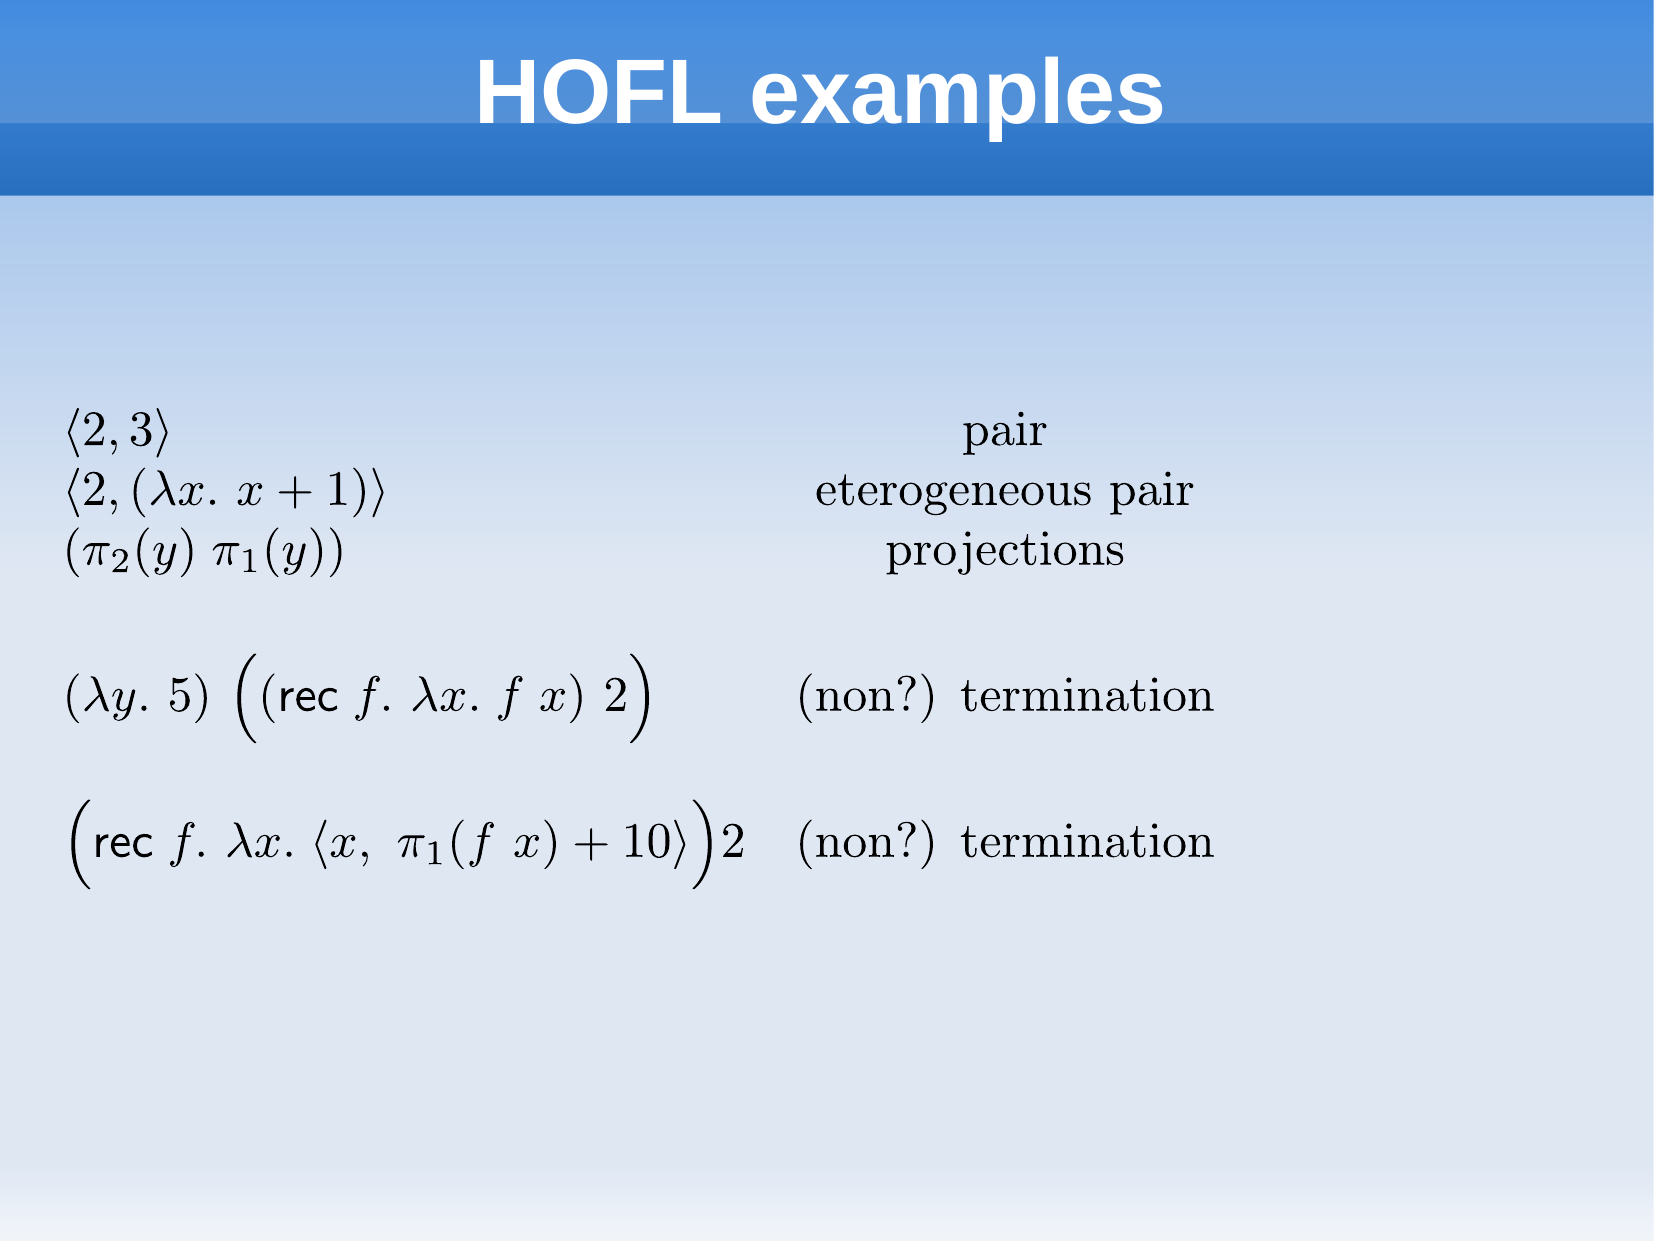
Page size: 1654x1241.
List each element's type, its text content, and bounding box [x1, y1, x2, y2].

text_box [62, 407, 1215, 890]
title HOFL examples [76, 0, 1565, 188]
picture [0, 0, 1654, 1241]
